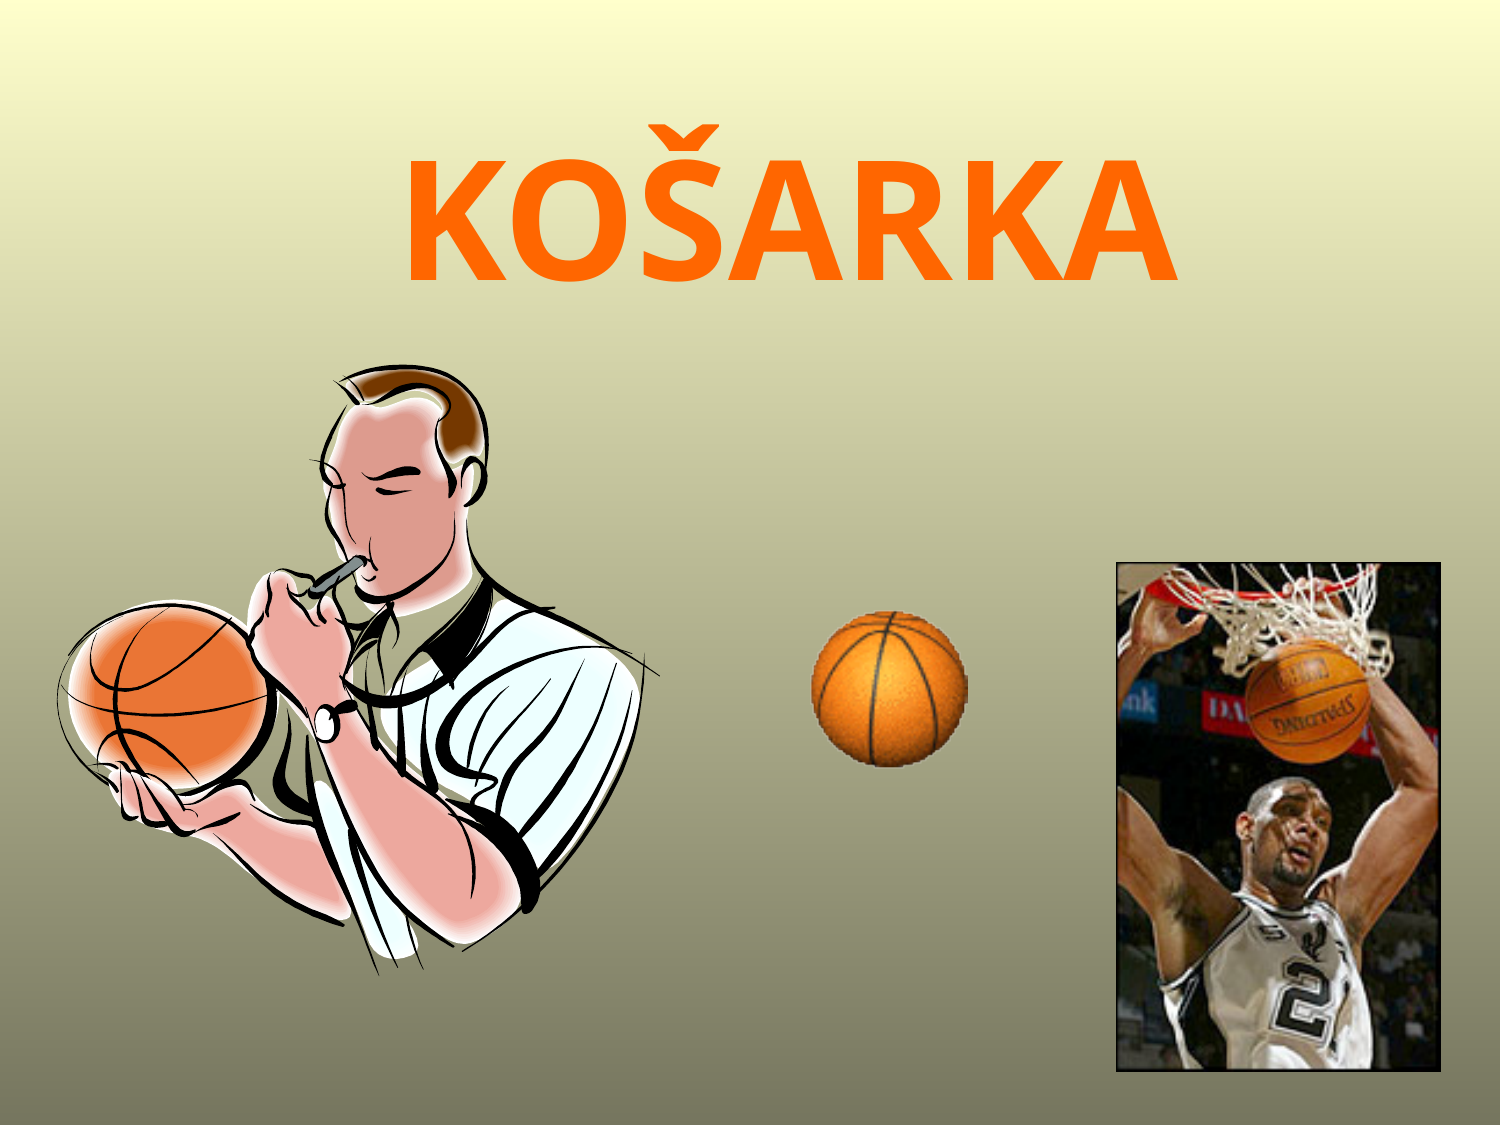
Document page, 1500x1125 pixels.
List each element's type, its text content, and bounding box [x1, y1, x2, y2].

title KOŠARKA [100, 113, 1476, 314]
picture [53, 361, 660, 977]
picture [809, 609, 968, 771]
picture [1116, 562, 1441, 1072]
